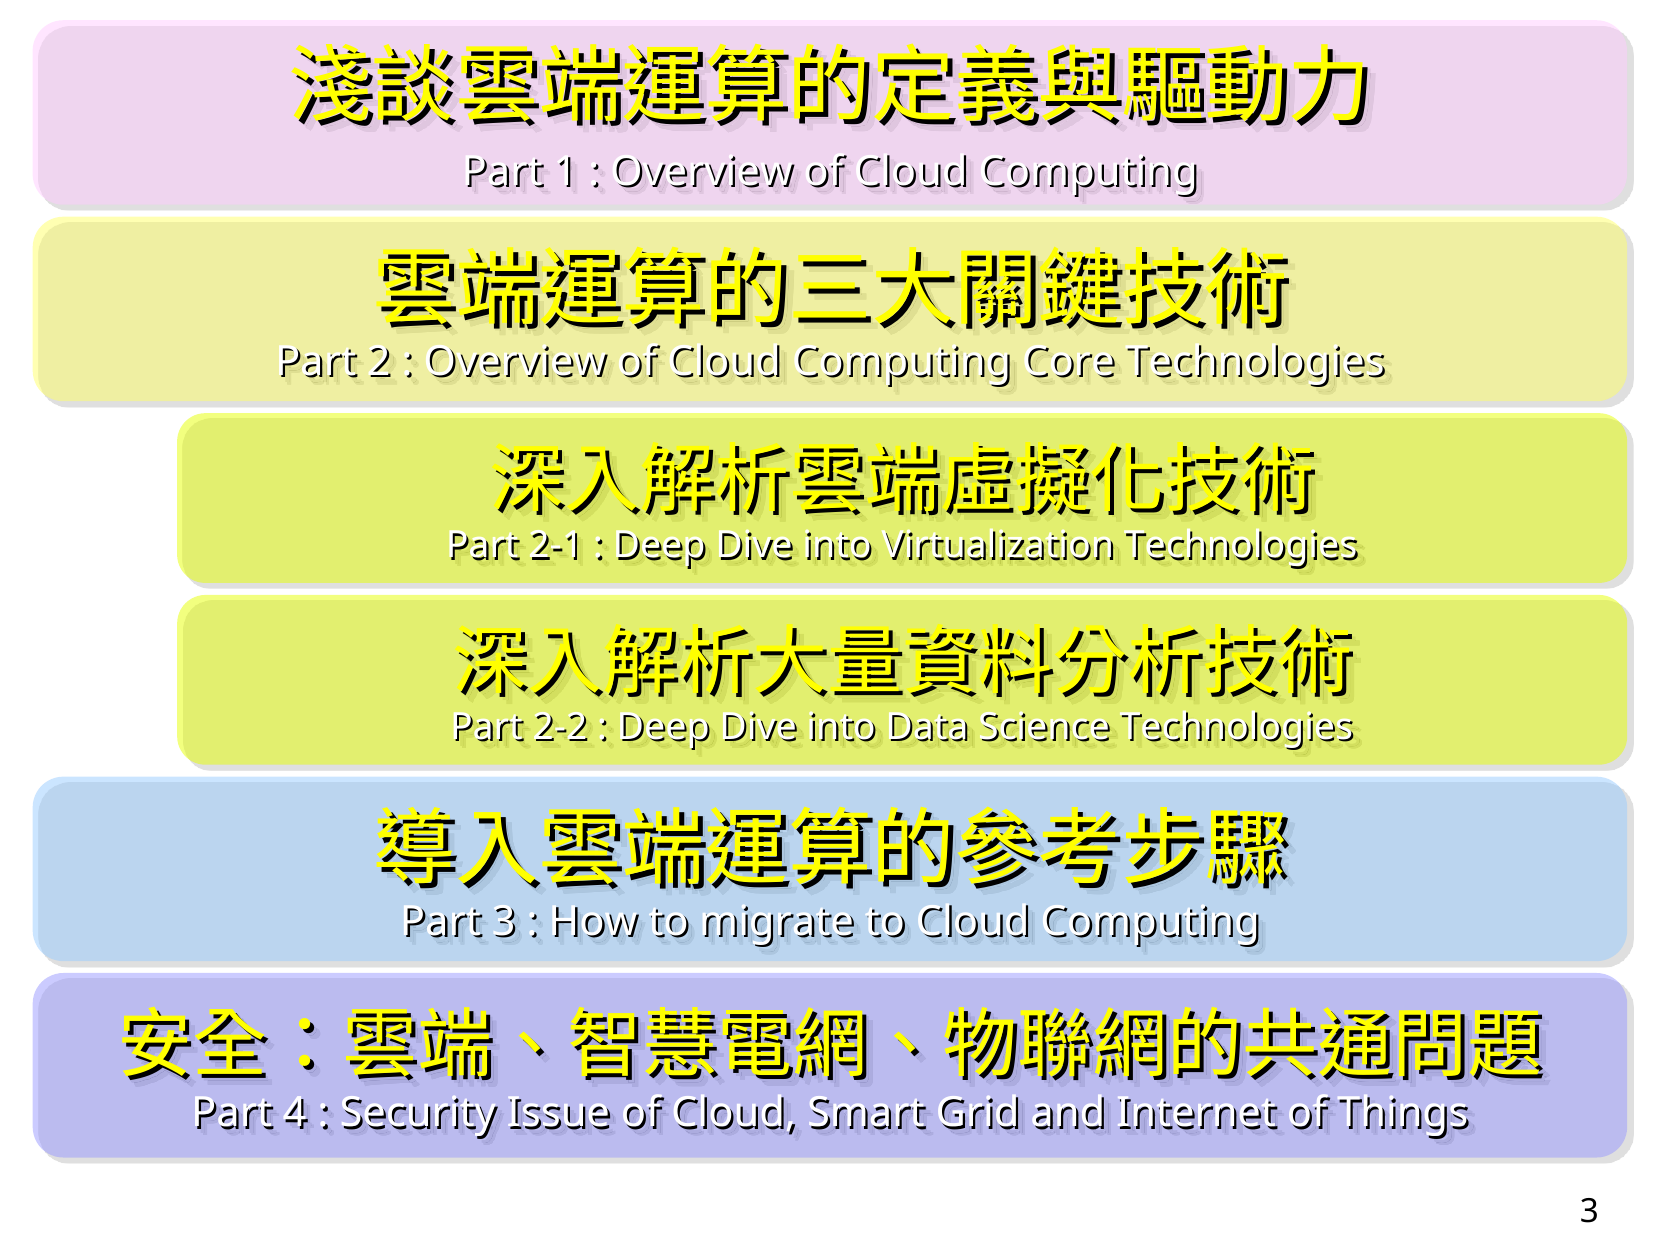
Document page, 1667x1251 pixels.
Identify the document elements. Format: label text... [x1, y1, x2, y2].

text_box 雲端運算的三大關鍵技術 Part 2 : Overview of Cloud Computing Core Technologies [32, 216, 1628, 402]
text_box 導入雲端運算的參考步驟 Part 3 : How to migrate to Cloud Computing [32, 776, 1628, 962]
text_box 深入解析雲端虛擬化技術 Part 2-1 : Deep Dive into Virtualization Technologies [177, 413, 1628, 583]
text_box 安全：雲端、智慧電網、物聯網的共通問題 Part 4 : Security Issue of Cloud, Smart Grid and Internet of Things [32, 972, 1628, 1158]
text_box 淺談雲端運算的定義與驅動力 Part 1 : Overview of Cloud Computing [32, 20, 1628, 205]
text_box 深入解析大量資料分析技術 Part 2-2 : Deep Dive into Data Science Technologies [177, 594, 1628, 765]
